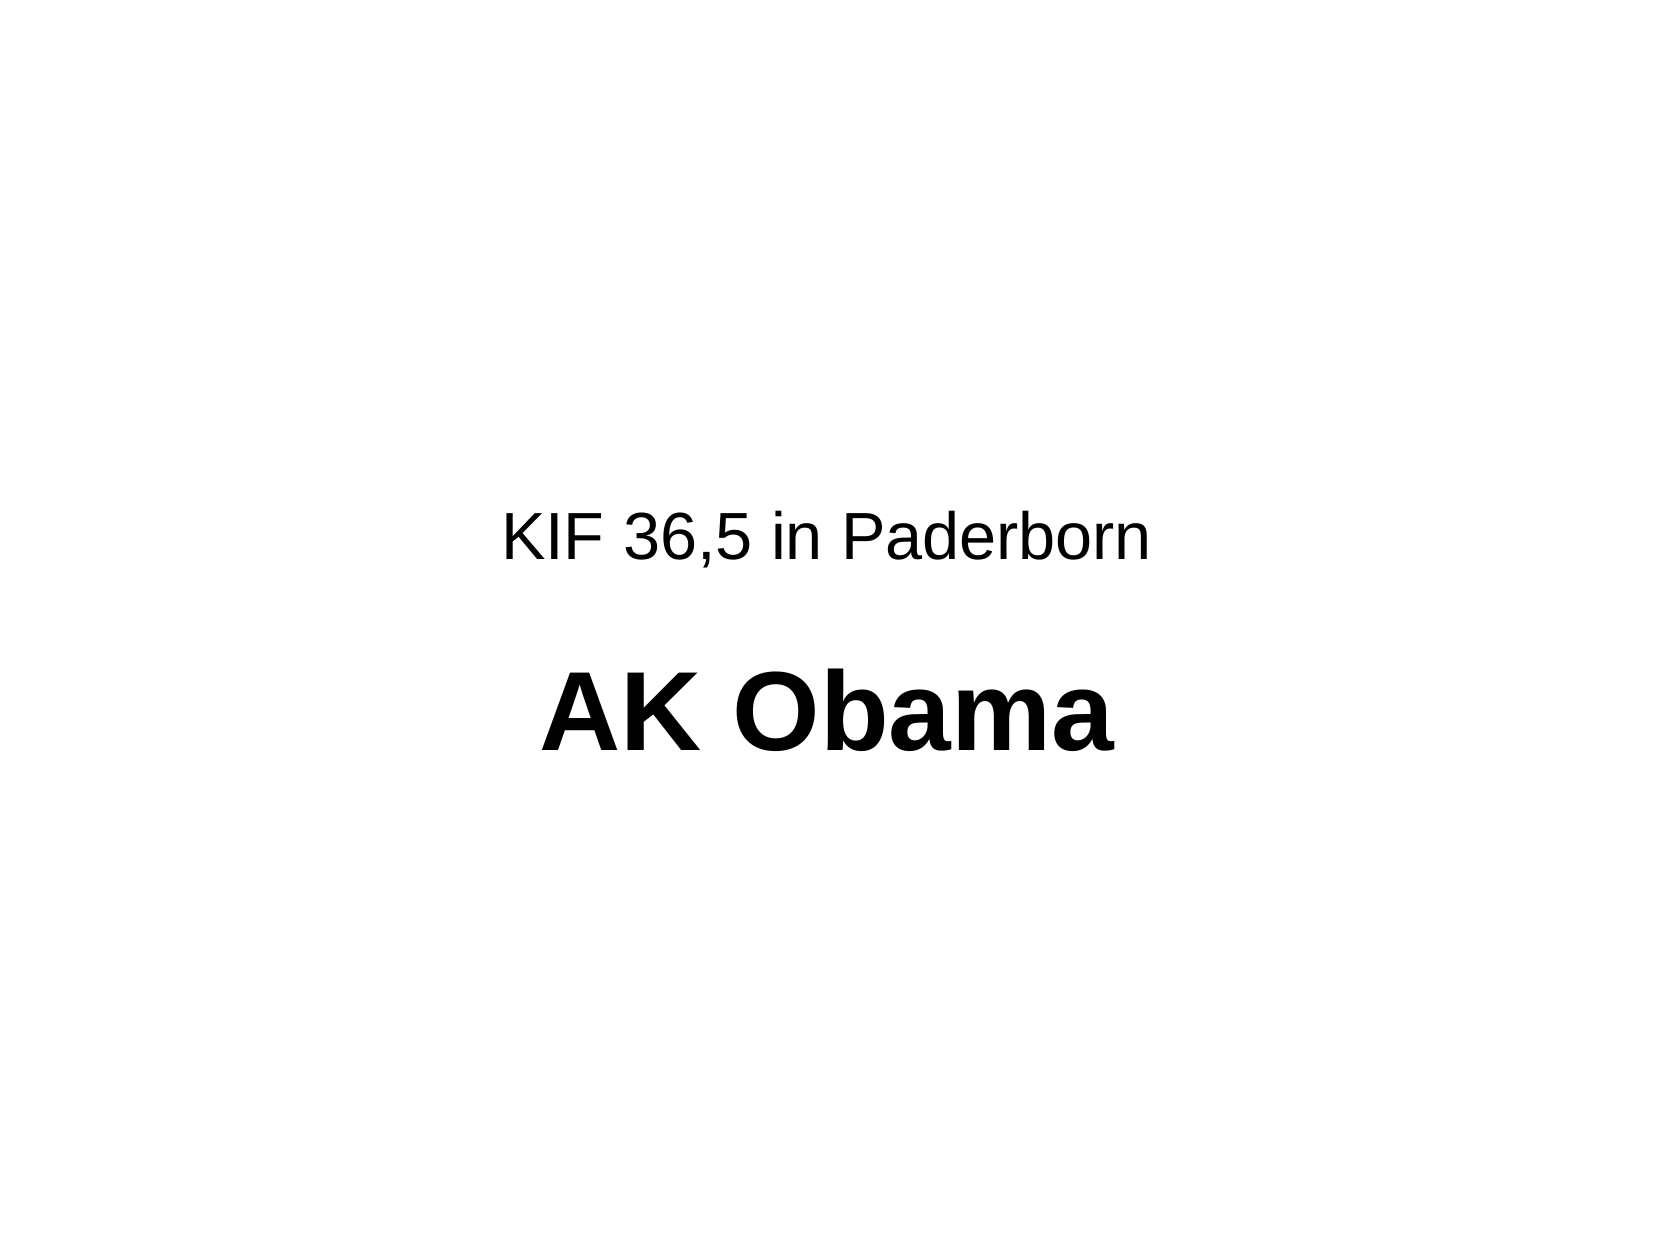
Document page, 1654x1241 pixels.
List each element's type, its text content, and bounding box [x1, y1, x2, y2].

subtitle KIF 36,5 in Paderborn AK Obama [82, 290, 1571, 1109]
